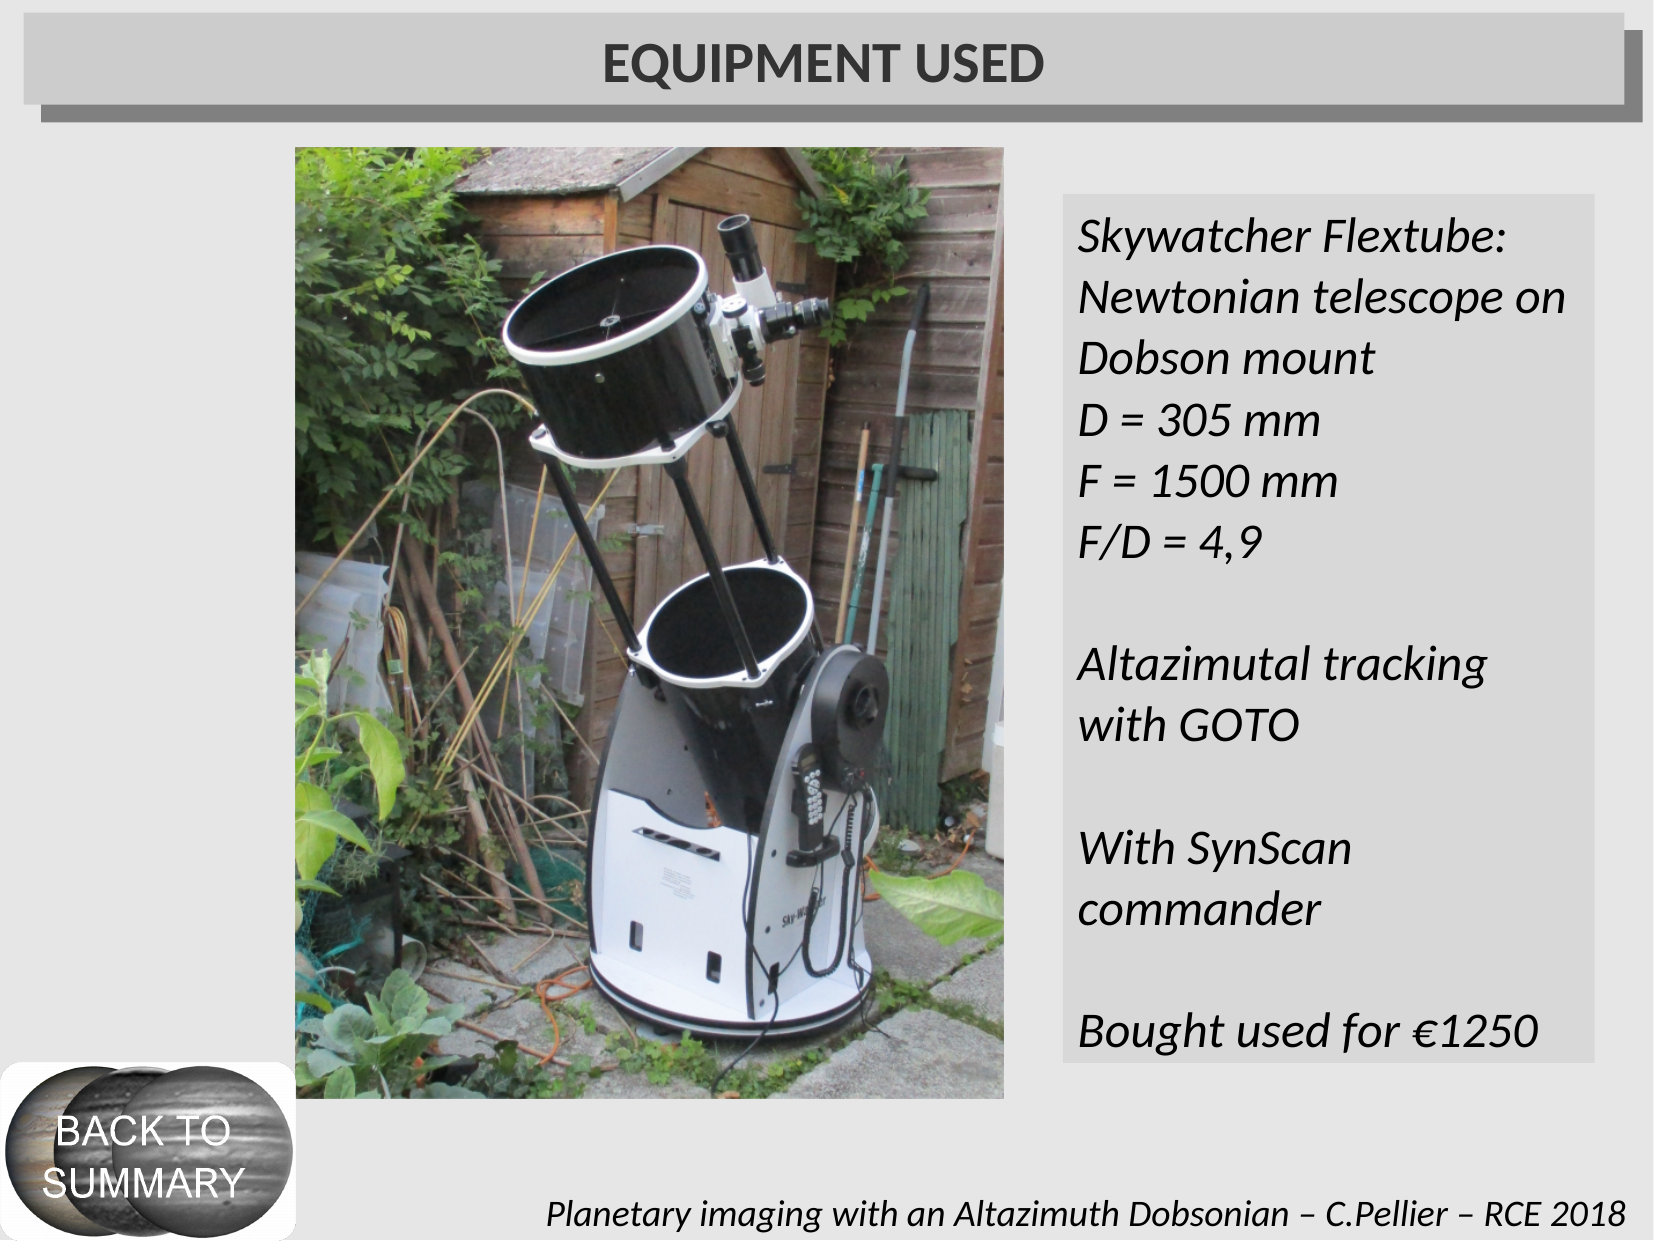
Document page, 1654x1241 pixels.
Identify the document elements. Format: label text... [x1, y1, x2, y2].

text_box Planetary imaging with an Altazimuth Dobsonian – C.Pellier – RCE 2018 [430, 1180, 1642, 1241]
text_box EQUIPMENT USED [23, 12, 1625, 105]
text_box Skywatcher Flextube: Newtonian telescope on Dobson mount D = 305 mm F = 1500 mm F/D = 4,9 Altazimutal tracking with GOTO With SynScan commander Bought used for €1250 [1062, 193, 1595, 1063]
picture [0, 147, 1004, 1241]
